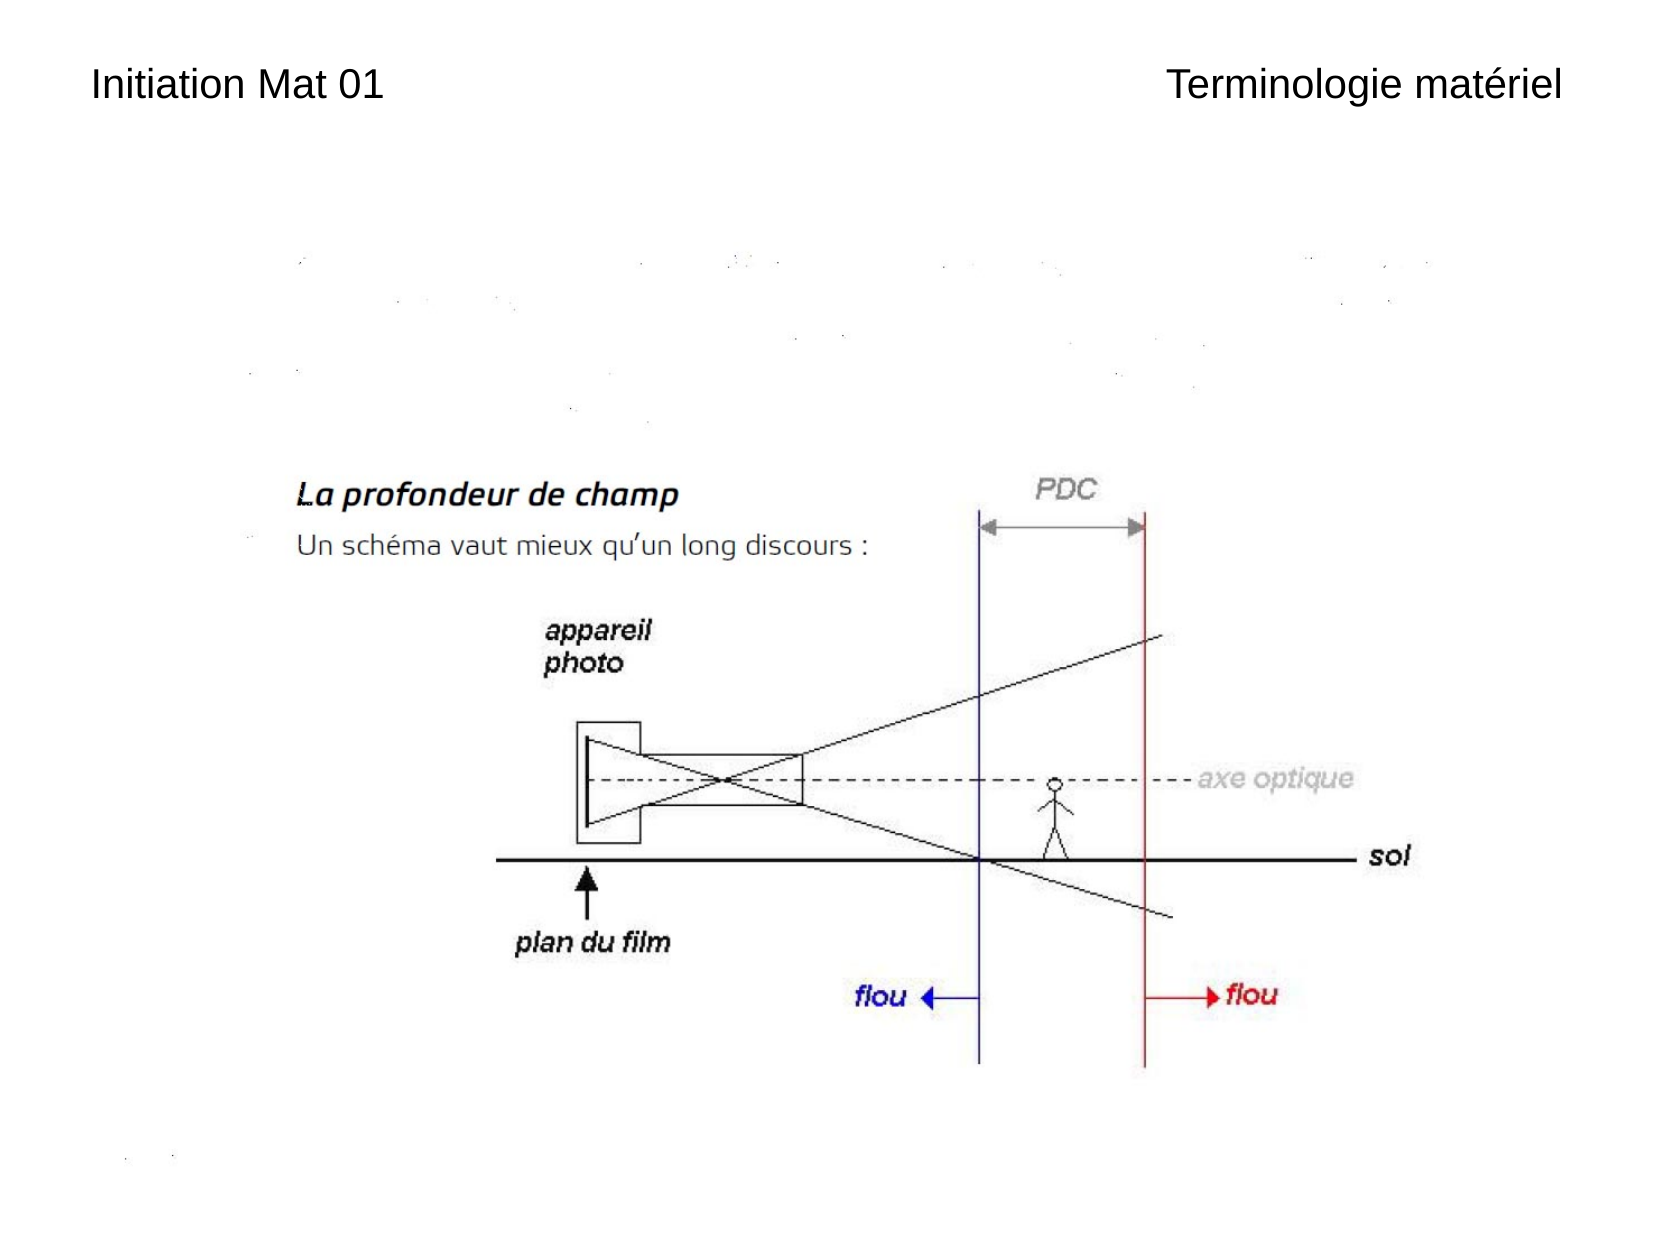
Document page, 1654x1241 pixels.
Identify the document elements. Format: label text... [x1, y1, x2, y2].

picture [124, 242, 1544, 1241]
title Initiation Mat 01 Terminologie matériel [82, 49, 1571, 119]
